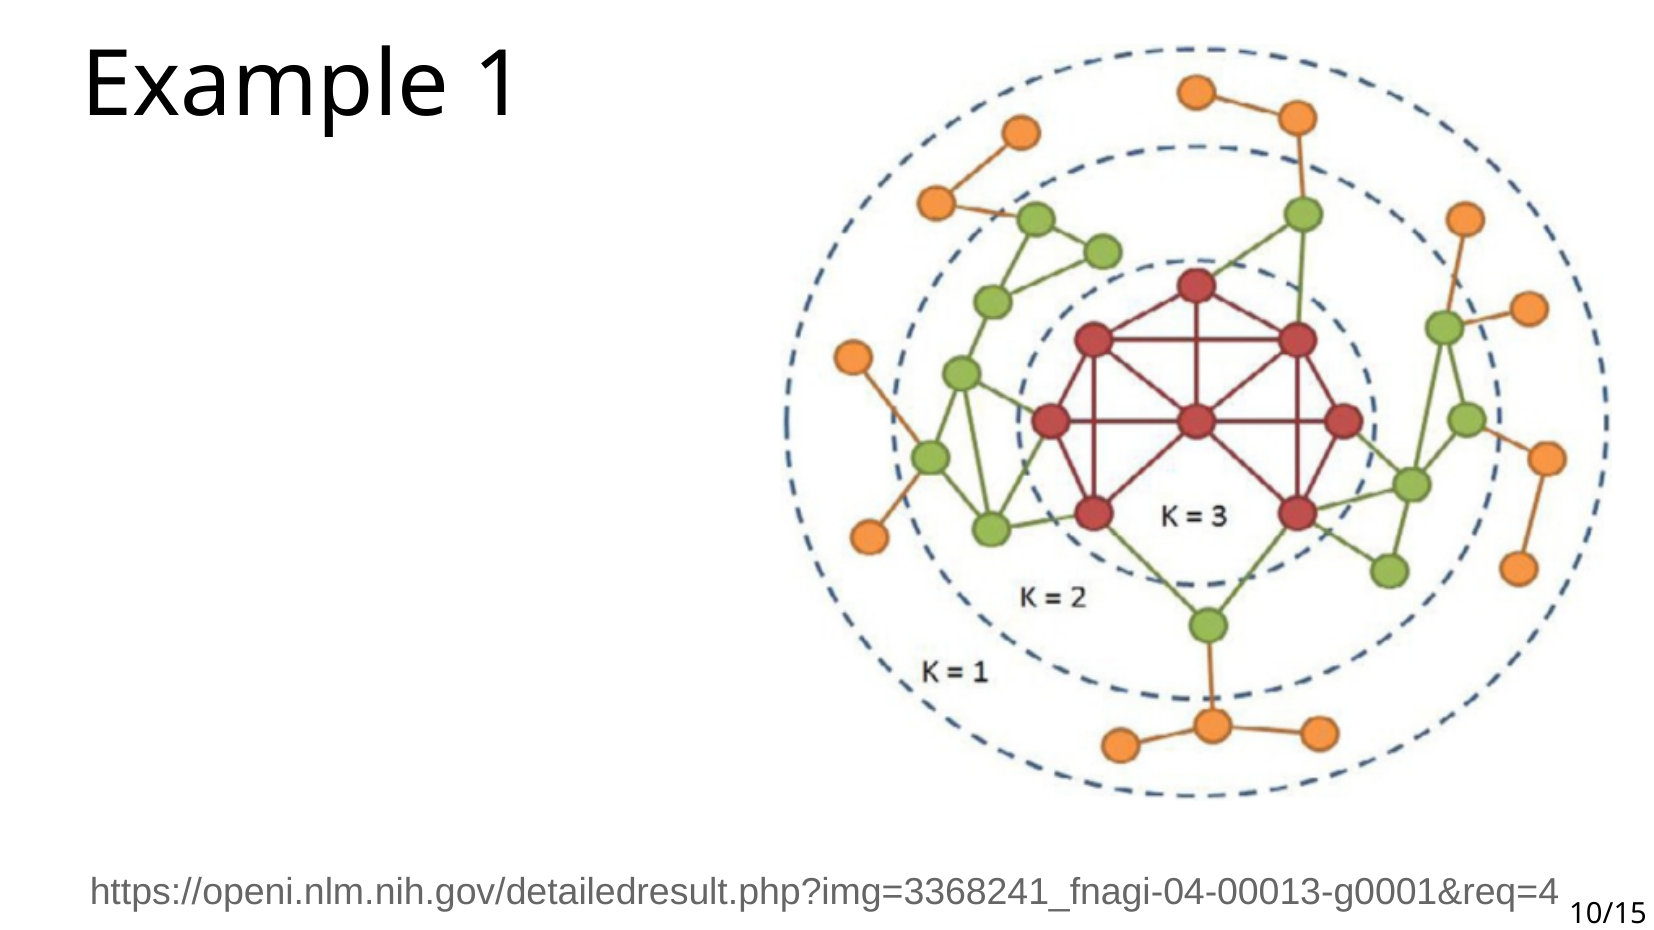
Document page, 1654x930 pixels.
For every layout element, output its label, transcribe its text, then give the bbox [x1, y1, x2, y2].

text_box https://openi.nlm.nih.gov/detailedresult.php?img=3368241_fnagi-04-00013-g0001&req=4 [75, 862, 1575, 920]
title Example 1 [30, 15, 578, 145]
picture [780, 44, 1612, 801]
